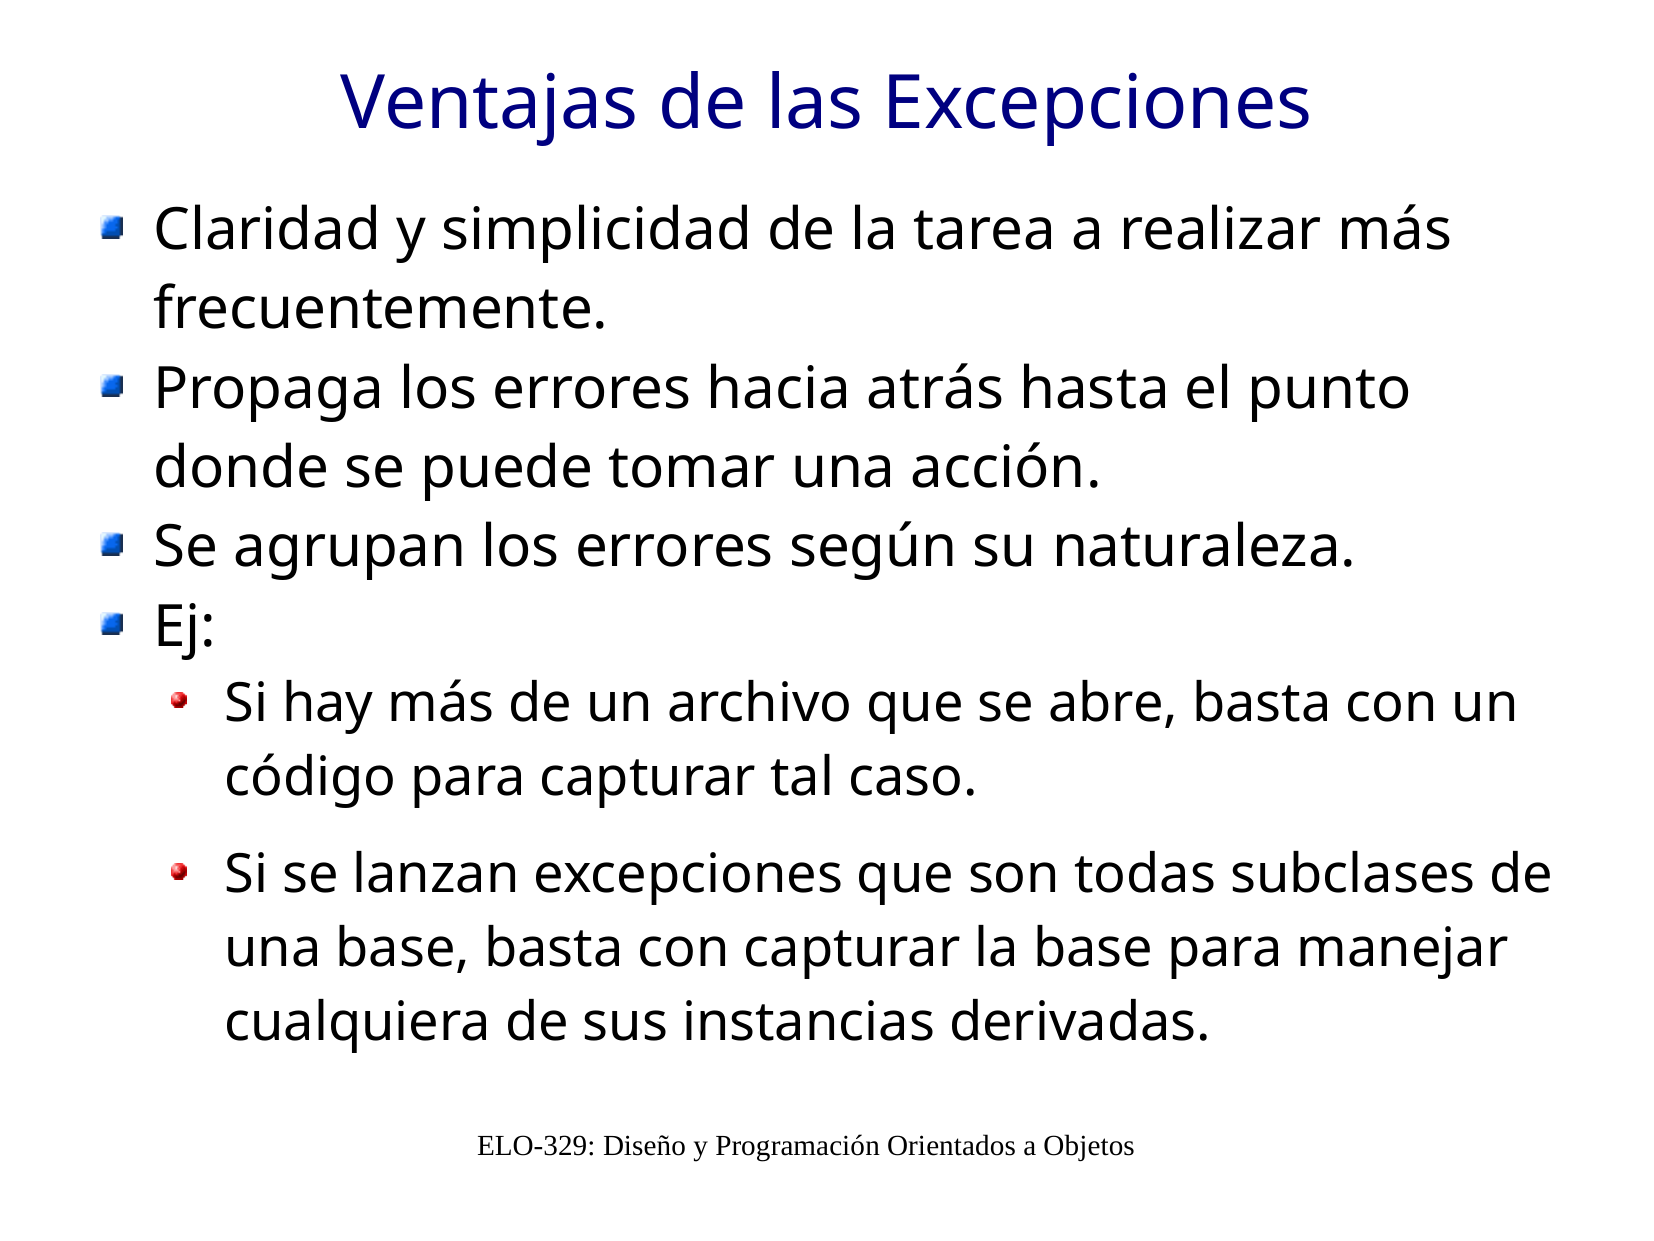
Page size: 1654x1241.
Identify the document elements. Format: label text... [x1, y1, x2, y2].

list Claridad y simplicidad de la tarea a realizar más frecuentemente. Propaga los errores hacia atrás hasta el punto donde se puede tomar una acción. Se agrupan los errores según su naturaleza. Ej: Si hay más de un archivo que se abre, basta con un código para capturar tal caso. Si se lanzan excepciones que son todas subclases de una base, basta con capturar la base para manejar cualquiera de sus instancias derivadas. [82, 187, 1571, 1124]
title Ventajas de las Excepciones [82, 49, 1571, 151]
